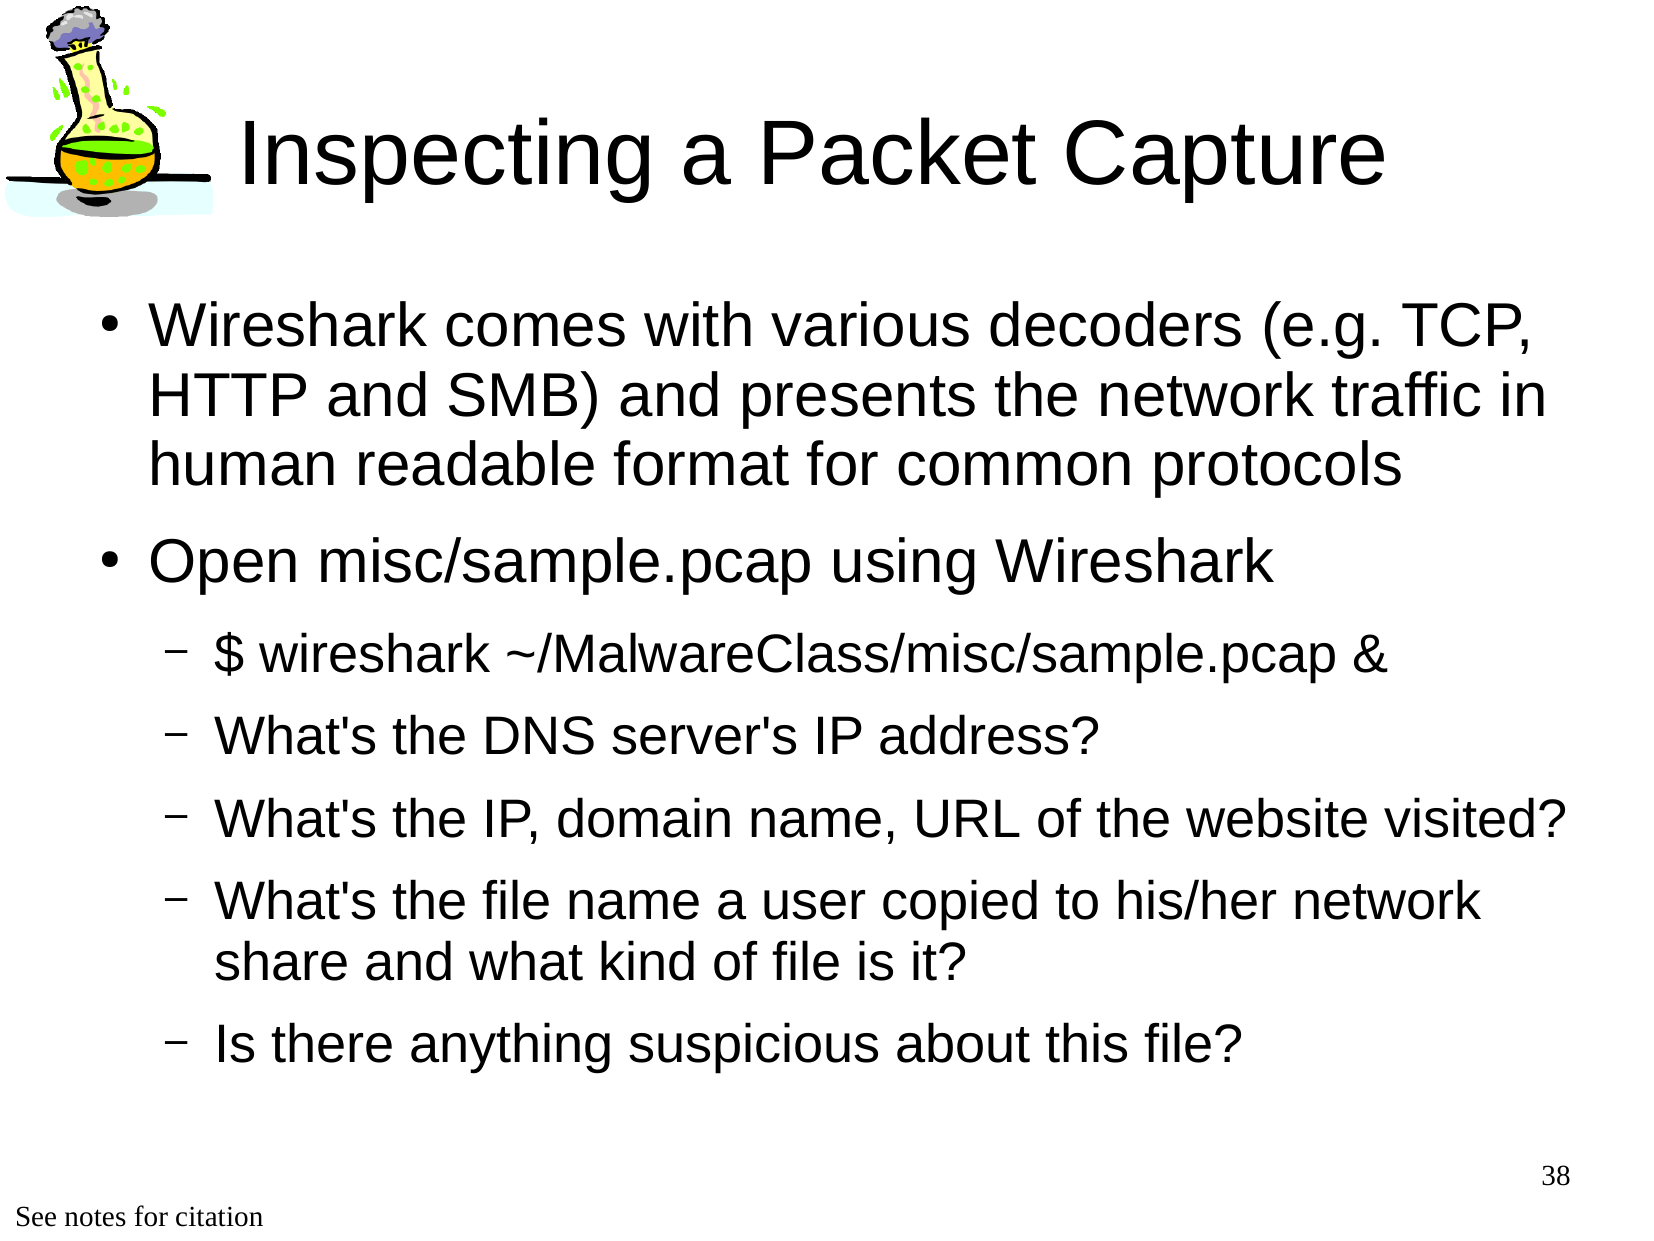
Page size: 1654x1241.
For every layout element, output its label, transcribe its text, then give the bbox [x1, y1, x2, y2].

picture [5, 6, 213, 217]
list Wireshark comes with various decoders (e.g. TCP, HTTP and SMB) and presents the network traffic in human readable format for common protocols Open misc/sample.pcap using Wireshark $ wireshark ~/MalwareClass/misc/sample.pcap & What's the DNS server's IP address? What's the IP, domain name, URL of the website visited? What's the file name a user copied to his/her network share and what kind of file is it? Is there anything suspicious about this file? [82, 290, 1576, 1141]
title Inspecting a Packet Capture [82, 49, 1571, 257]
